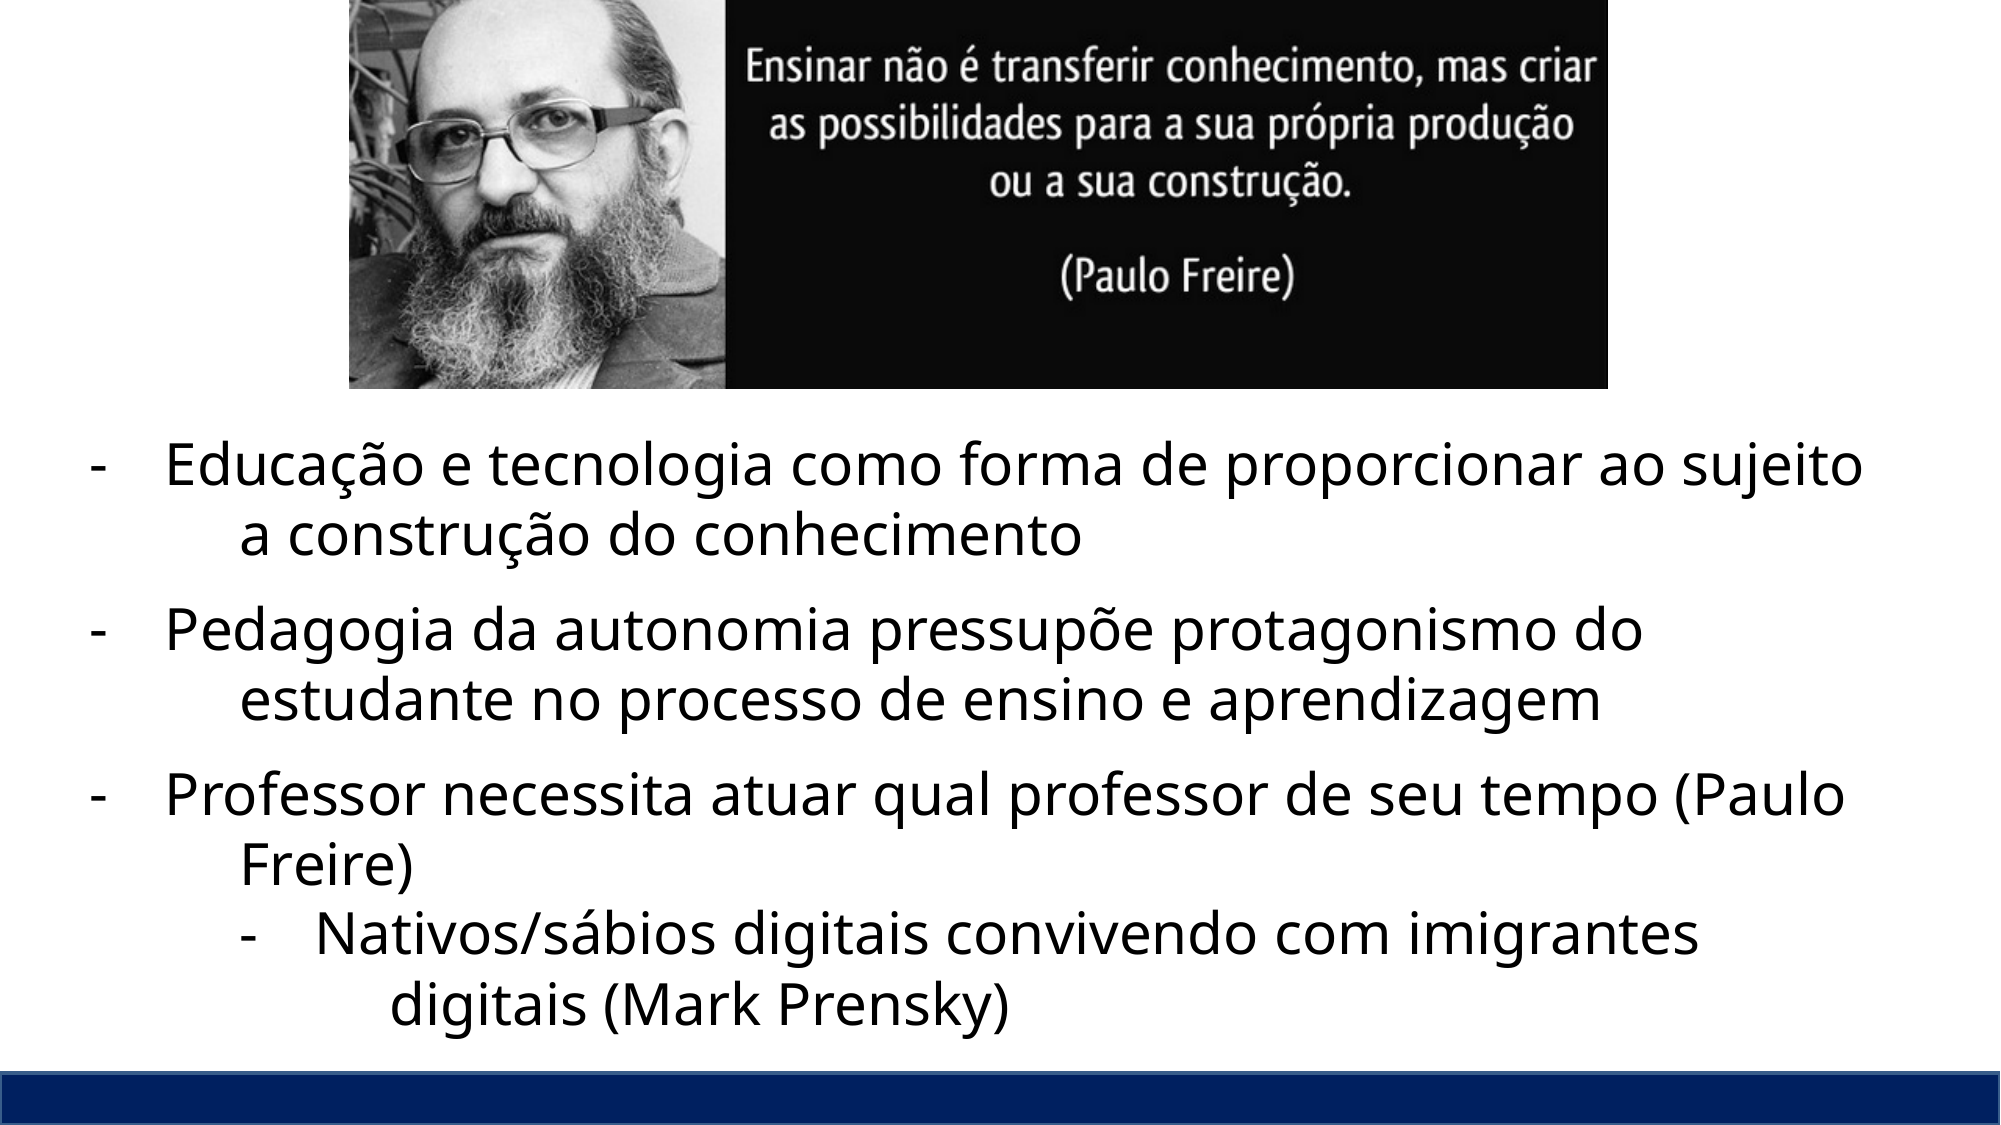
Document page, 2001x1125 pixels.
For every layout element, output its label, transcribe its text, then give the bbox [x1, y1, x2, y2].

text_box Educação e tecnologia como forma de proporcionar ao sujeito a construção do conhecimento Pedagogia da autonomia pressupõe protagonismo do estudante no processo de ensino e aprendizagem Professor necessita atuar qual professor de seu tempo (Paulo Freire) Nativos/sábios digitais convivendo com imigrantes digitais (Mark Prensky) [74, 419, 1884, 990]
picture [349, 0, 1608, 389]
text_box [0, 1073, 2000, 1125]
